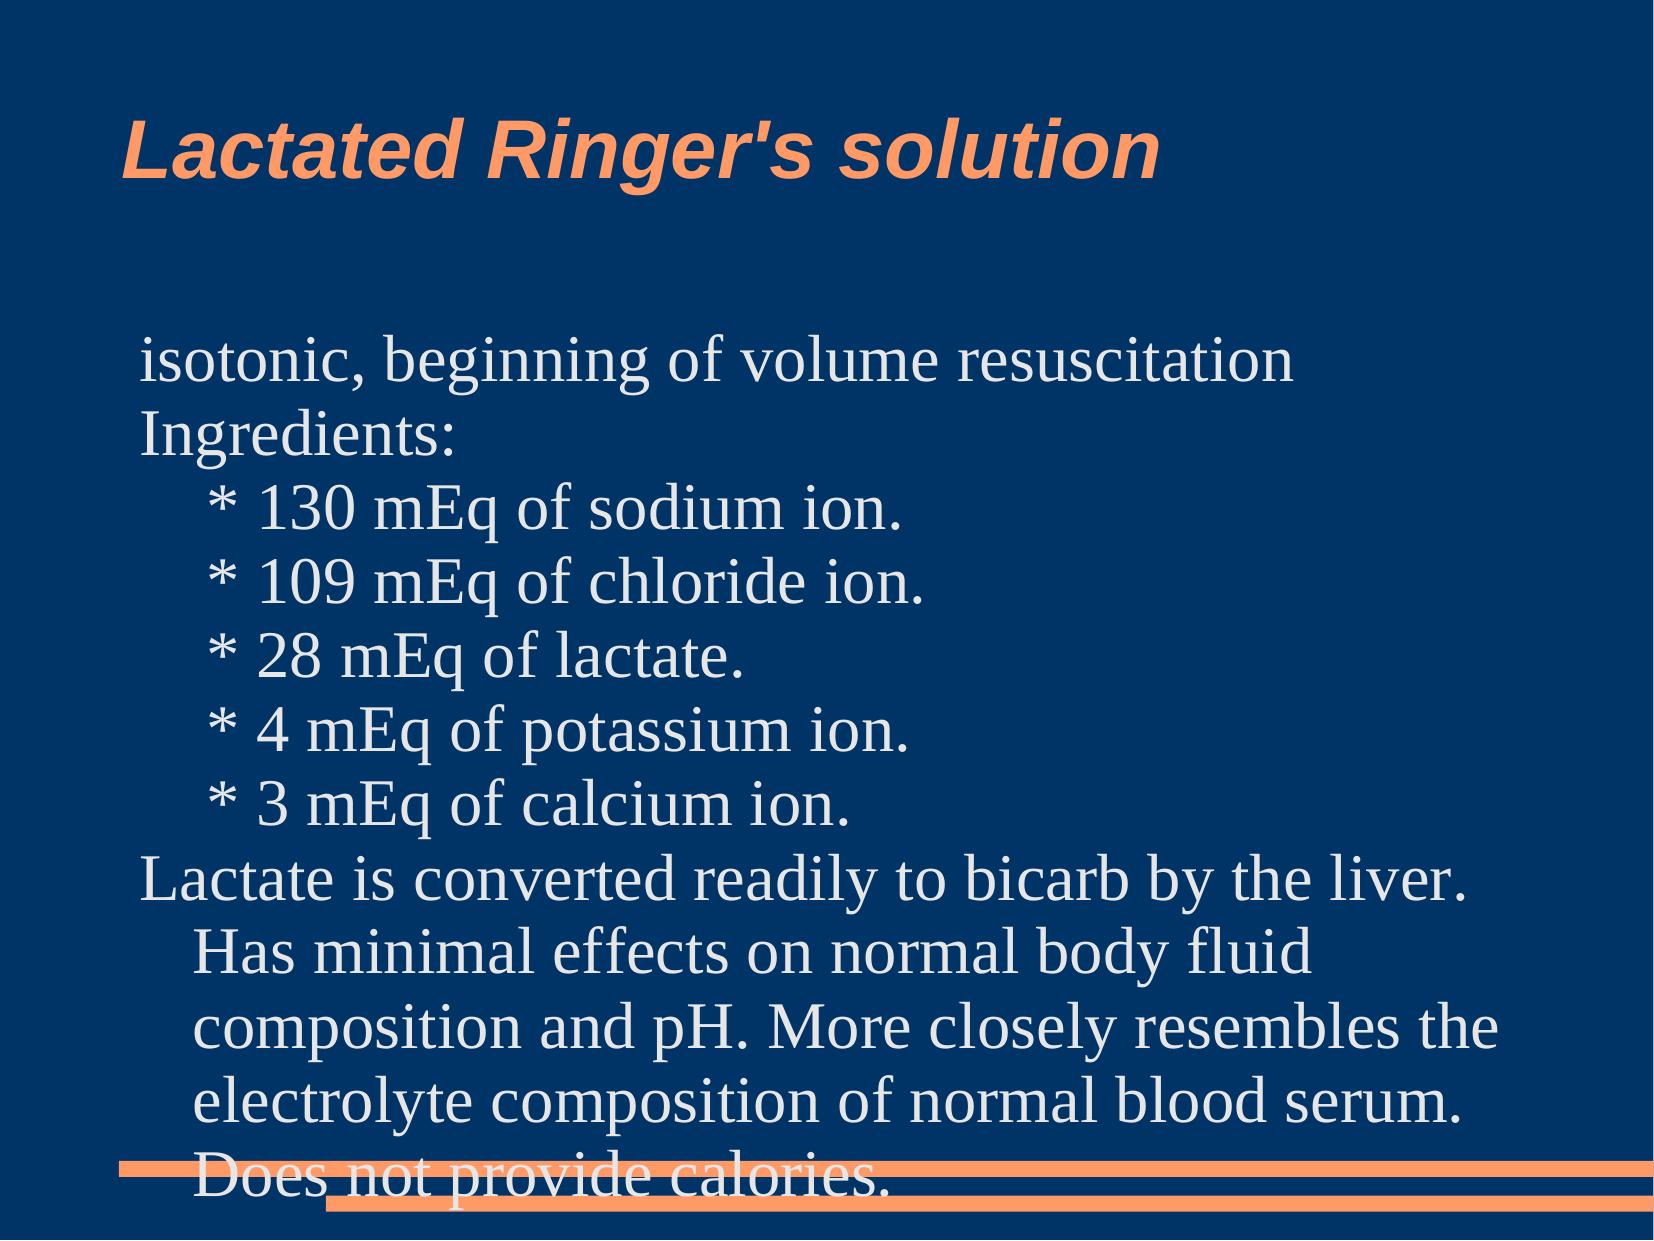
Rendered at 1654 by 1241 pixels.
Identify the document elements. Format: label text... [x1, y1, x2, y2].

title Lactated Ringer's solution [121, 46, 1534, 254]
list isotonic, beginning of volume resuscitation Ingredients: * 130 mEq of sodium ion. * 109 mEq of chloride ion. * 28 mEq of lactate. * 4 mEq of potassium ion. * 3 mEq of calcium ion. Lactate is converted readily to bicarb by the liver. Has minimal effects on normal body fluid composition and pH. More closely resembles the electrolyte composition of normal blood serum. Does not provide calories. [121, 322, 1561, 1211]
